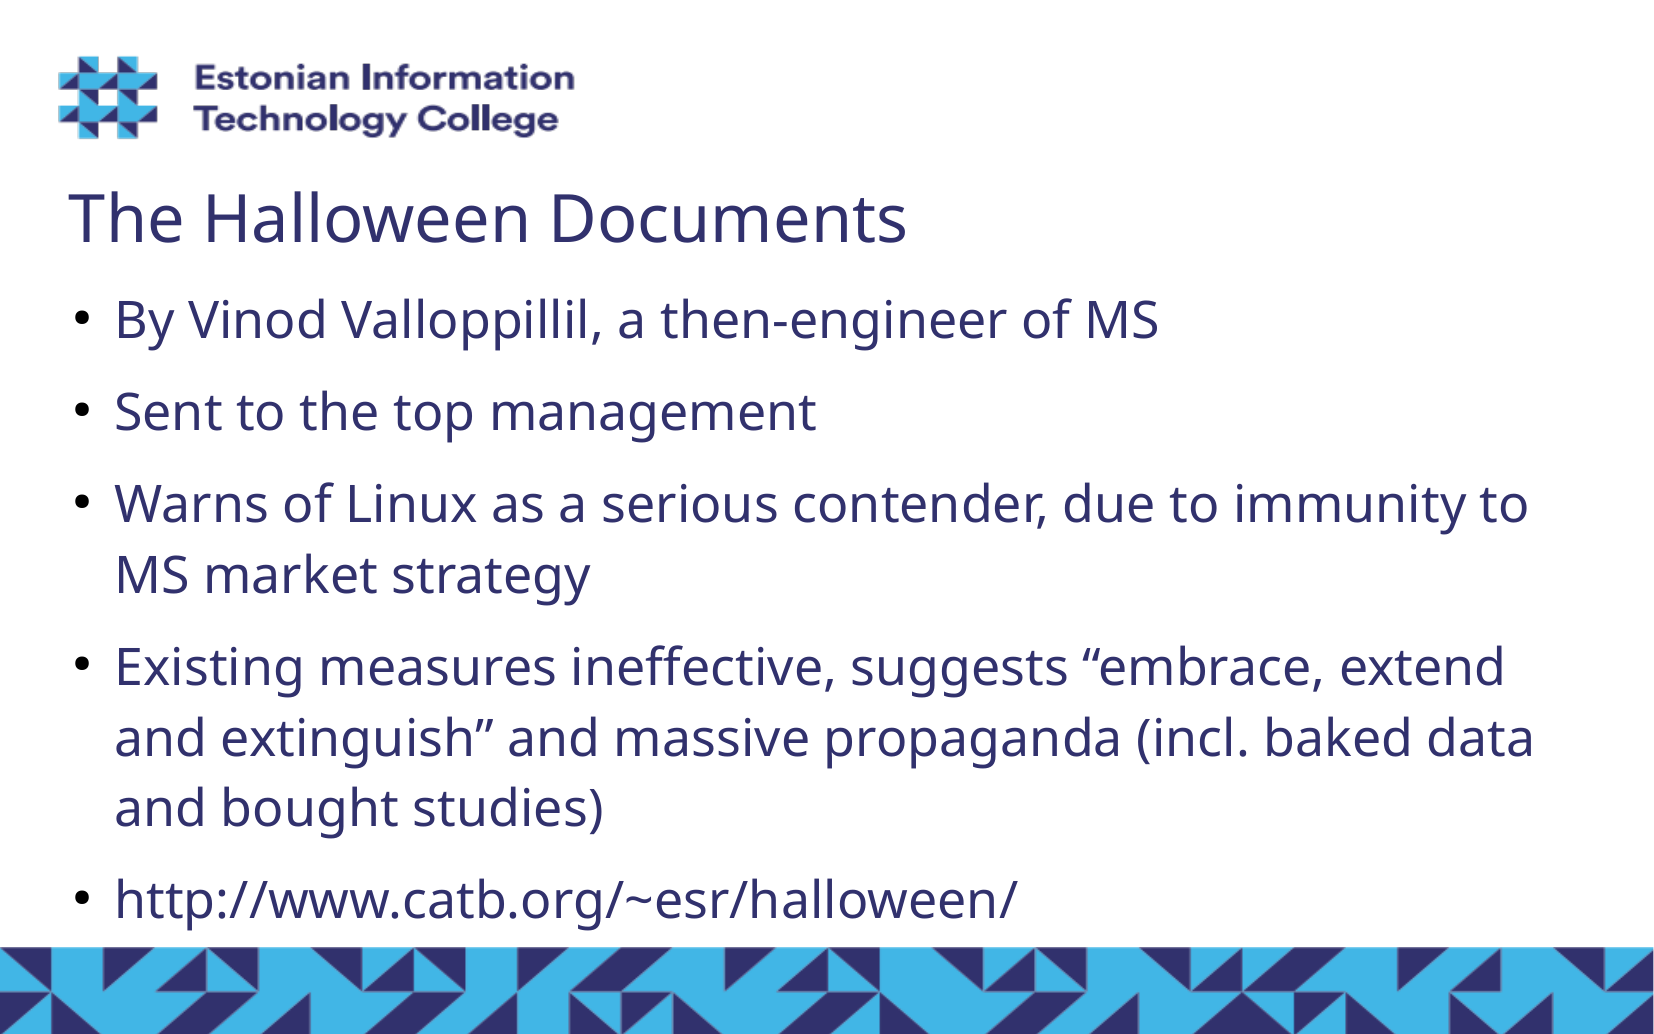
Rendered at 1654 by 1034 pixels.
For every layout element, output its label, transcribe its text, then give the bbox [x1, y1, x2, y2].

list By Vinod Valloppillil, a then-engineer of MS Sent to the top management Warns of Linux as a serious contender, due to immunity to MS market strategy Existing measures ineffective, suggests “embrace, extend and extinguish” and massive propaganda (incl. baked data and bought studies) http://www.catb.org/~esr/halloween/ [59, 283, 1595, 936]
title The Halloween Documents [68, 147, 1536, 283]
